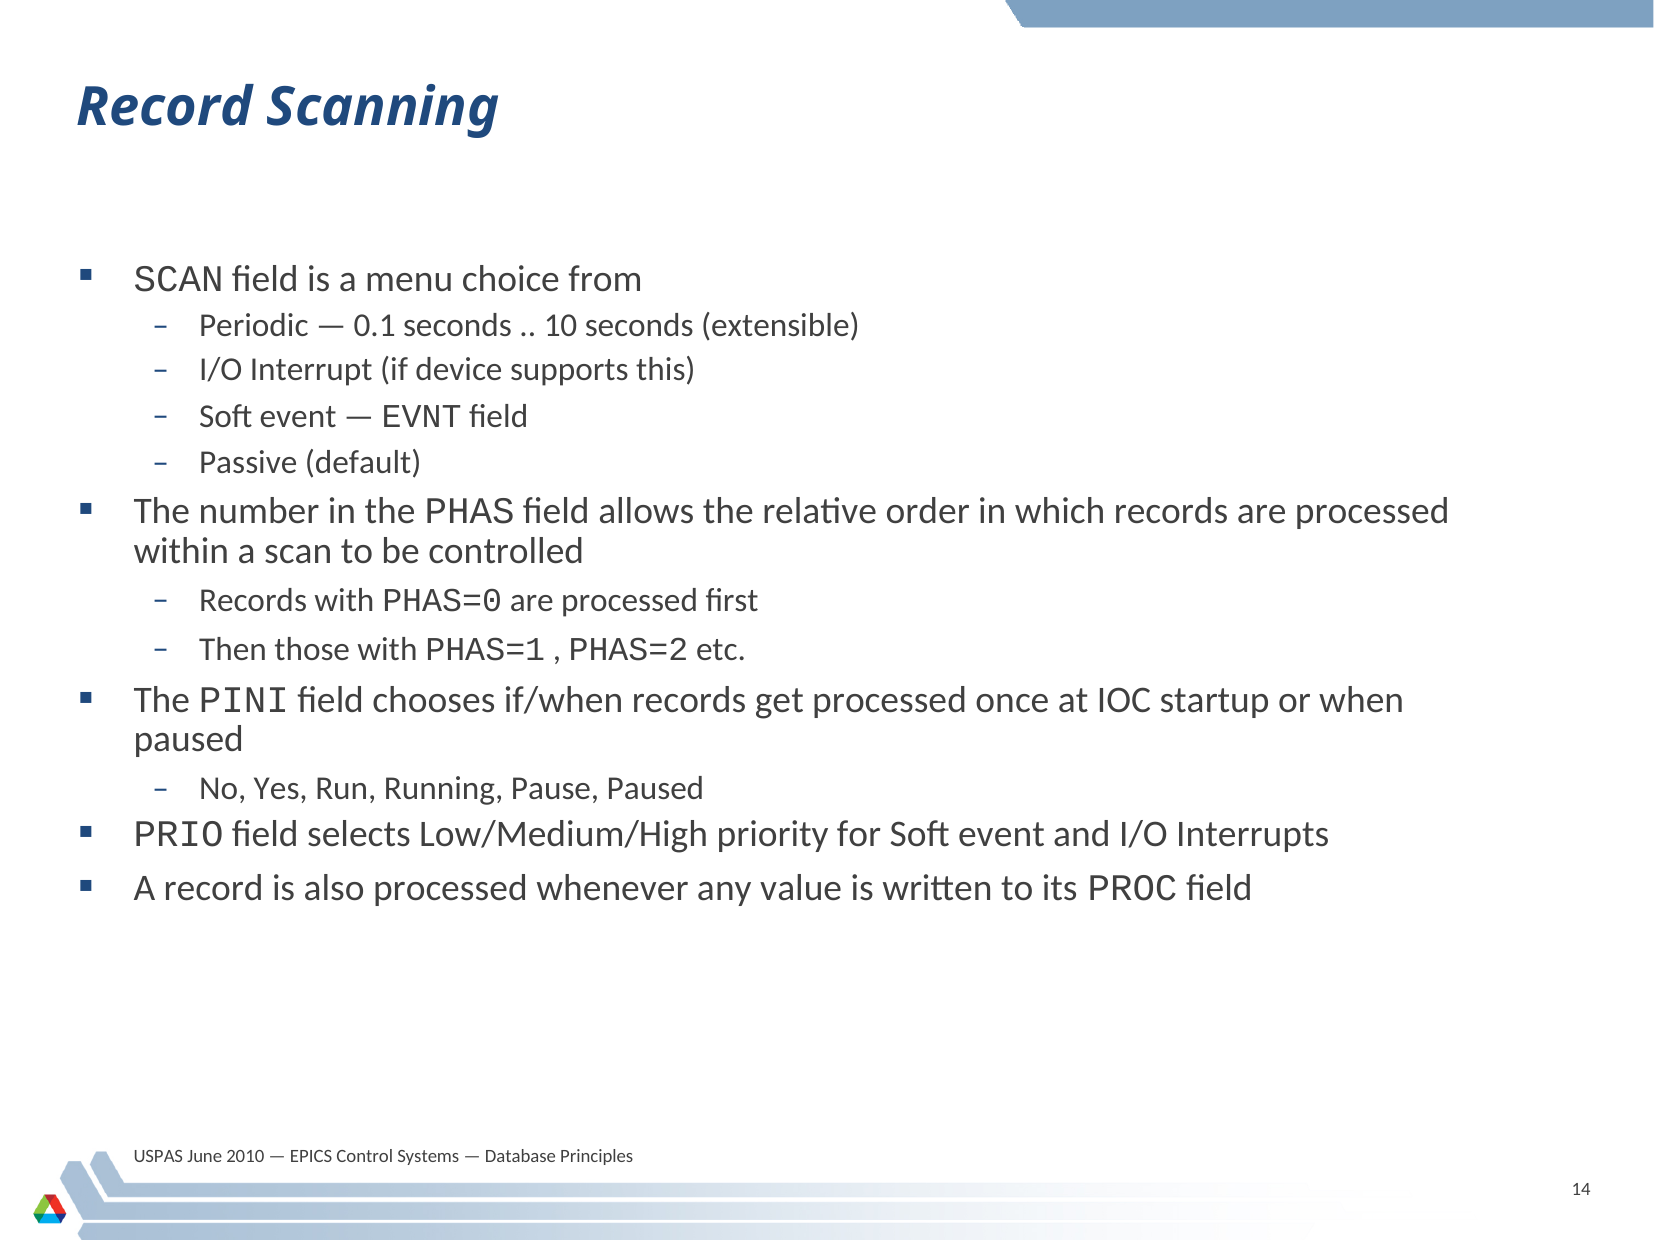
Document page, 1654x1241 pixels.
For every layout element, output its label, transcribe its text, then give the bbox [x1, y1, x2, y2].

picture [0, 0, 1654, 29]
picture [0, 1143, 1654, 1240]
title Record Scanning [61, 59, 1500, 138]
list SCAN field is a menu choice from Periodic — 0.1 seconds .. 10 seconds (extensible) I/O Interrupt (if device supports this) Soft event — EVNT field Passive (default) The number in the PHAS field allows the relative order in which records are processed within a scan to be controlled Records with PHAS=0 are processed first Then those with PHAS=1 , PHAS=2 etc. The PINI field chooses if/when records get processed once at IOC startup or when paused No, Yes, Run, Running, Pause, Paused PRIO field selects Low/Medium/High priority for Soft event and I/O Interrupts A record is also processed whenever any value is written to its PROC field [62, 253, 1498, 1087]
